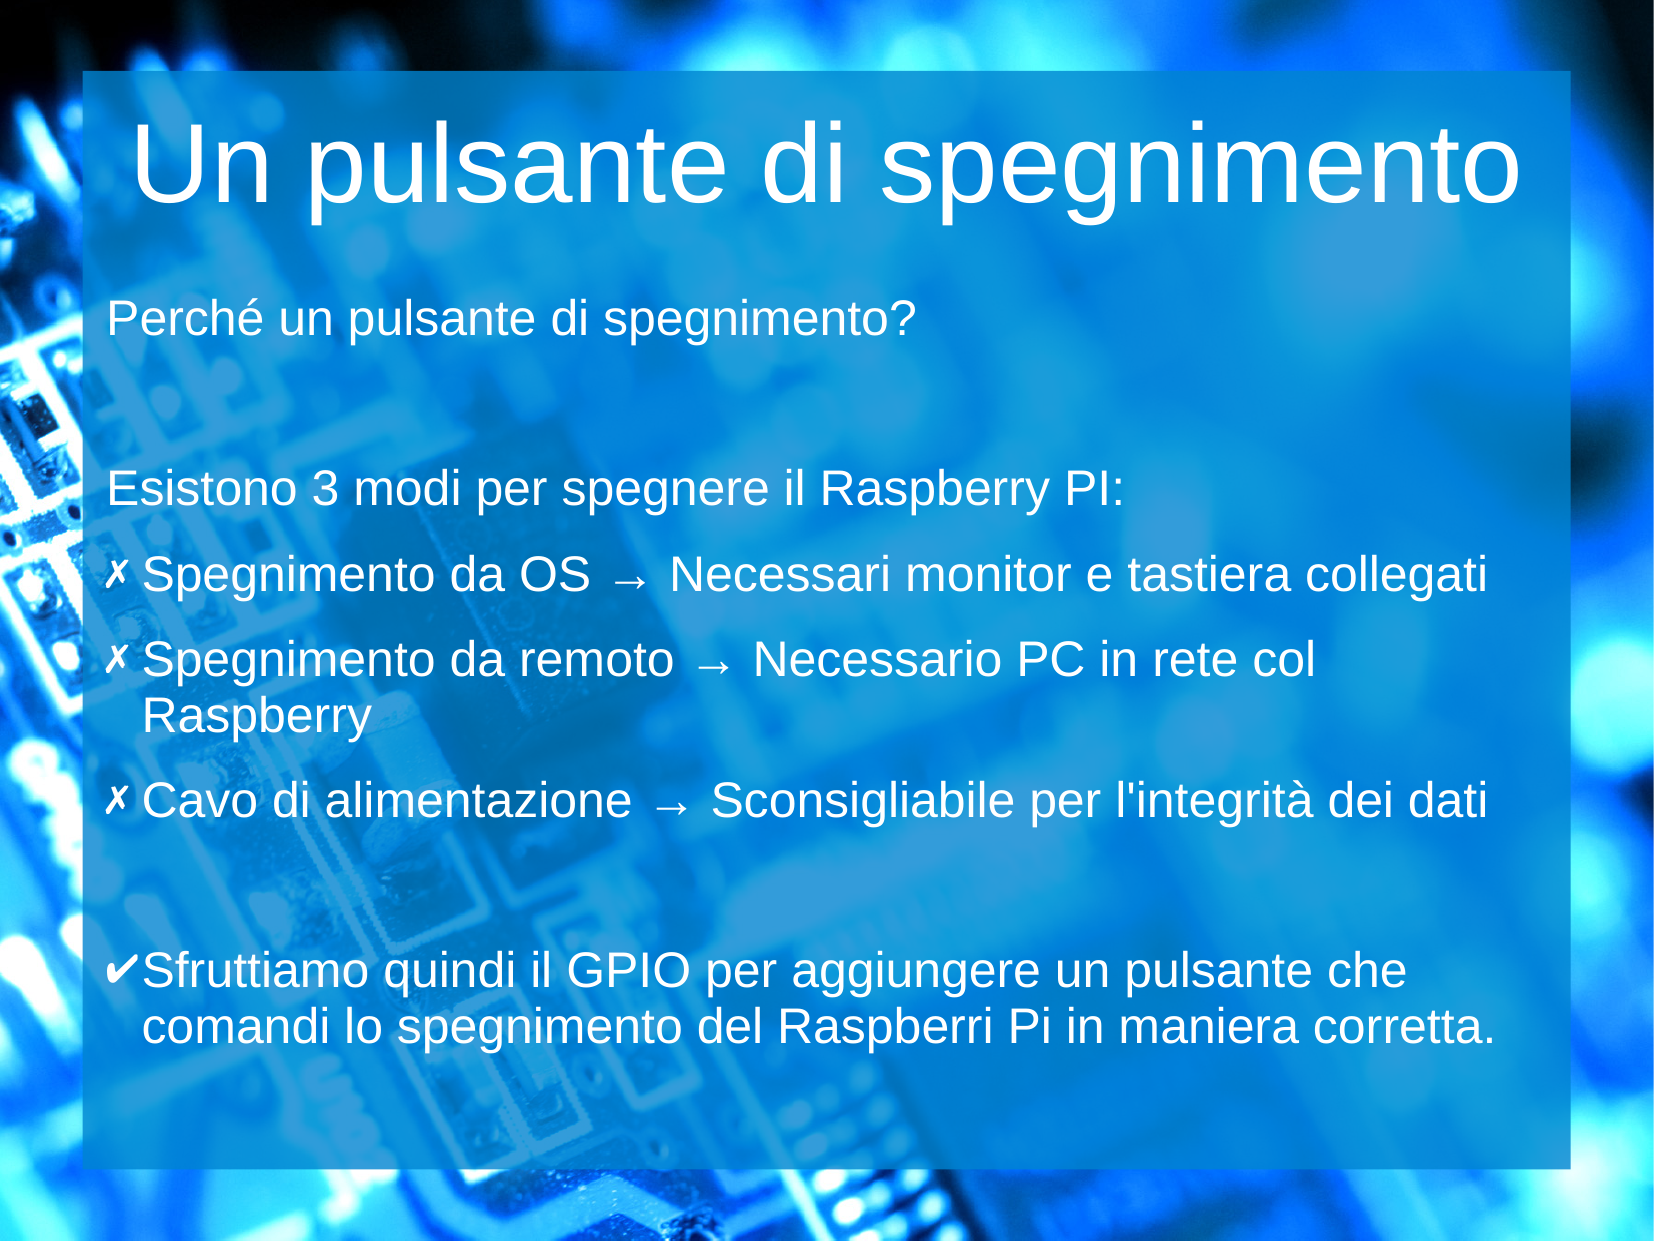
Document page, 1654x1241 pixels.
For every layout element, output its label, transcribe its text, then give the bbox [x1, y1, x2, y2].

title Un pulsante di spegnimento [82, 70, 1571, 257]
picture [0, 0, 1654, 1241]
text_box [82, 257, 1571, 1170]
list Perché un pulsante di spegnimento? Esistono 3 modi per spegnere il Raspberry PI: Spegnimento da OS → Necessari monitor e tastiera collegati Spegnimento da remoto → Necessario PC in rete col Raspberry Cavo di alimentazione → Sconsigliabile per l'integrità dei dati Sfruttiamo quindi il GPIO per aggiungere un pulsante che comandi lo spegnimento del Raspberri Pi in maniera corretta. [106, 290, 1548, 1146]
